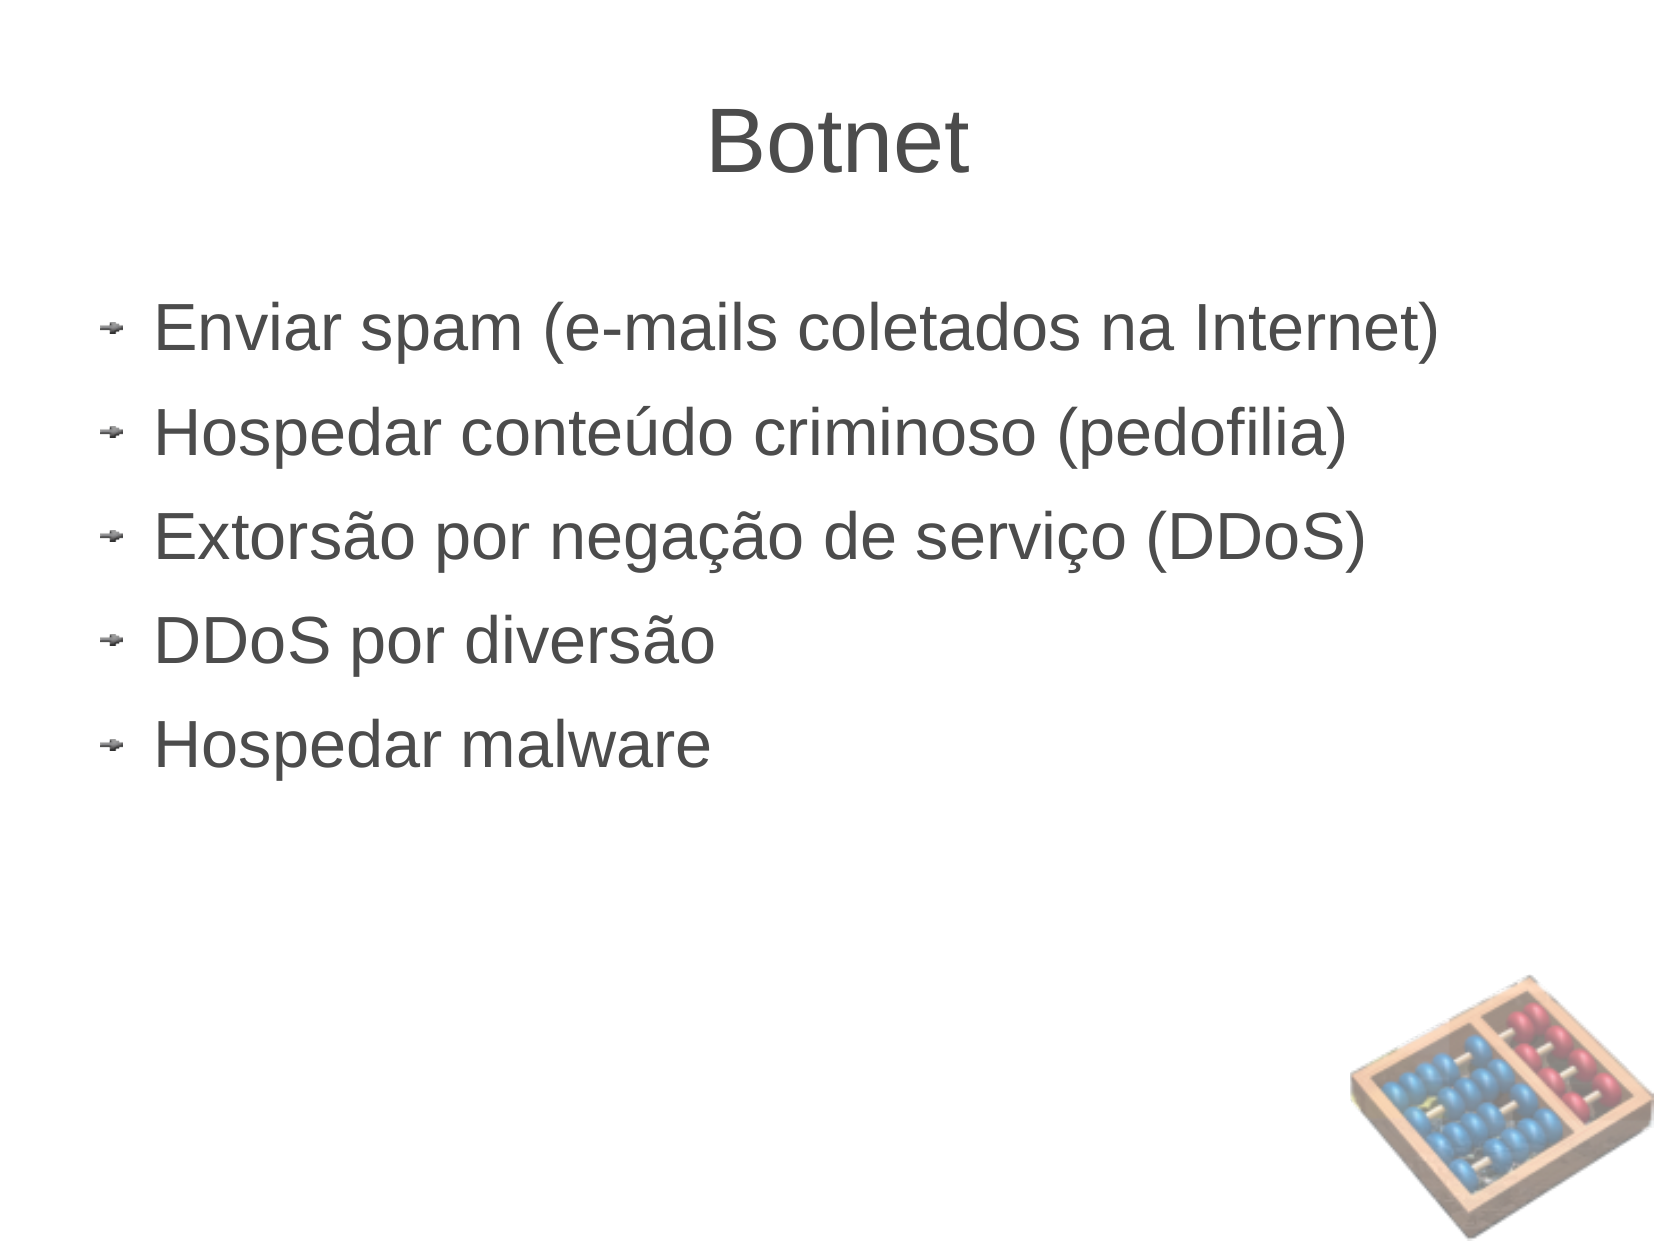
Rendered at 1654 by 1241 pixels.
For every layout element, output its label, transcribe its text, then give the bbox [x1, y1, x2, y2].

title Botnet [75, 44, 1601, 238]
list Enviar spam (e-mails coletados na Internet) Hospedar conteúdo criminoso (pedofilia) Extorsão por negação de serviço (DDoS) DDoS por diversão Hospedar malware [82, 290, 1571, 1109]
